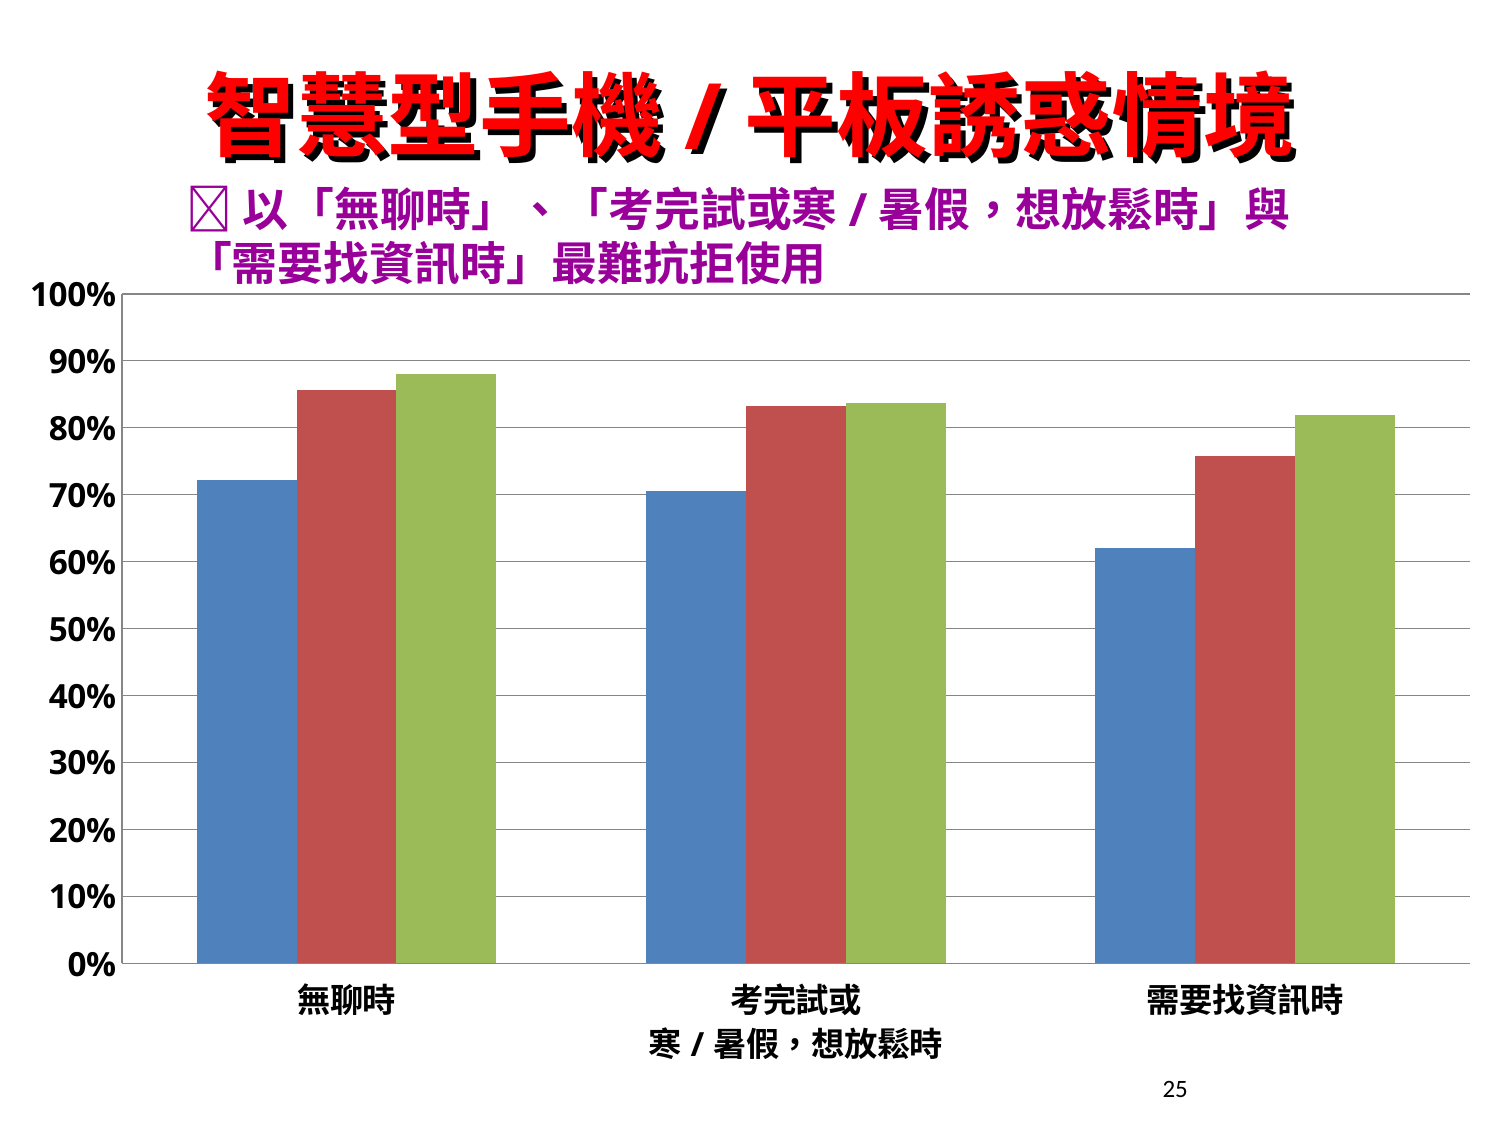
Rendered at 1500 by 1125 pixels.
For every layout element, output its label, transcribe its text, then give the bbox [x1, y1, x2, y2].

text_box 以「無聊時」、「考完試或寒/暑假，想放鬆時」與「需要找資訊時」最難抗拒使用 [171, 173, 1352, 298]
text_box 25 [1147, 1065, 1498, 1125]
chart [0, 255, 1500, 1083]
title 智慧型手機/平板誘惑情境 [75, 19, 1426, 207]
